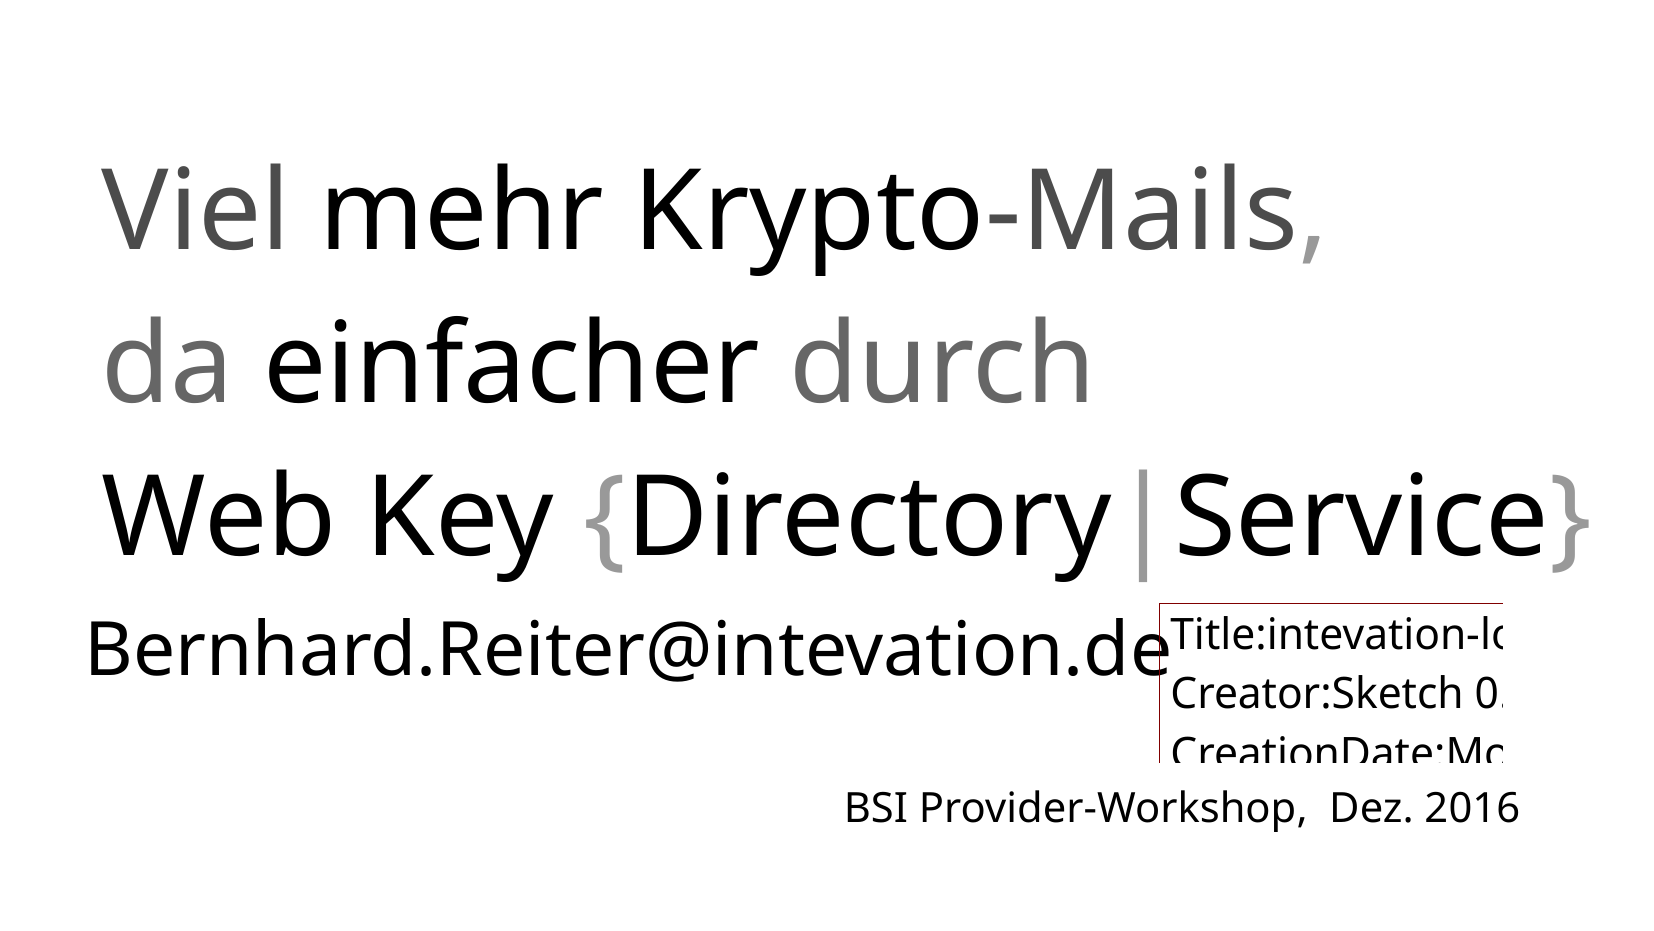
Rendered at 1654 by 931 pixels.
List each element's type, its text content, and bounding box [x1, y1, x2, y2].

text_box Viel mehr Krypto-Mails, da einfacher durch Web Key {Directory|Service} [86, 121, 1509, 532]
picture [1156, 600, 1503, 763]
text_box BSI Provider-Workshop, Dez. 2016 [828, 770, 1503, 845]
text_box Bernhard.Reiter@intevation.de [69, 587, 1140, 691]
